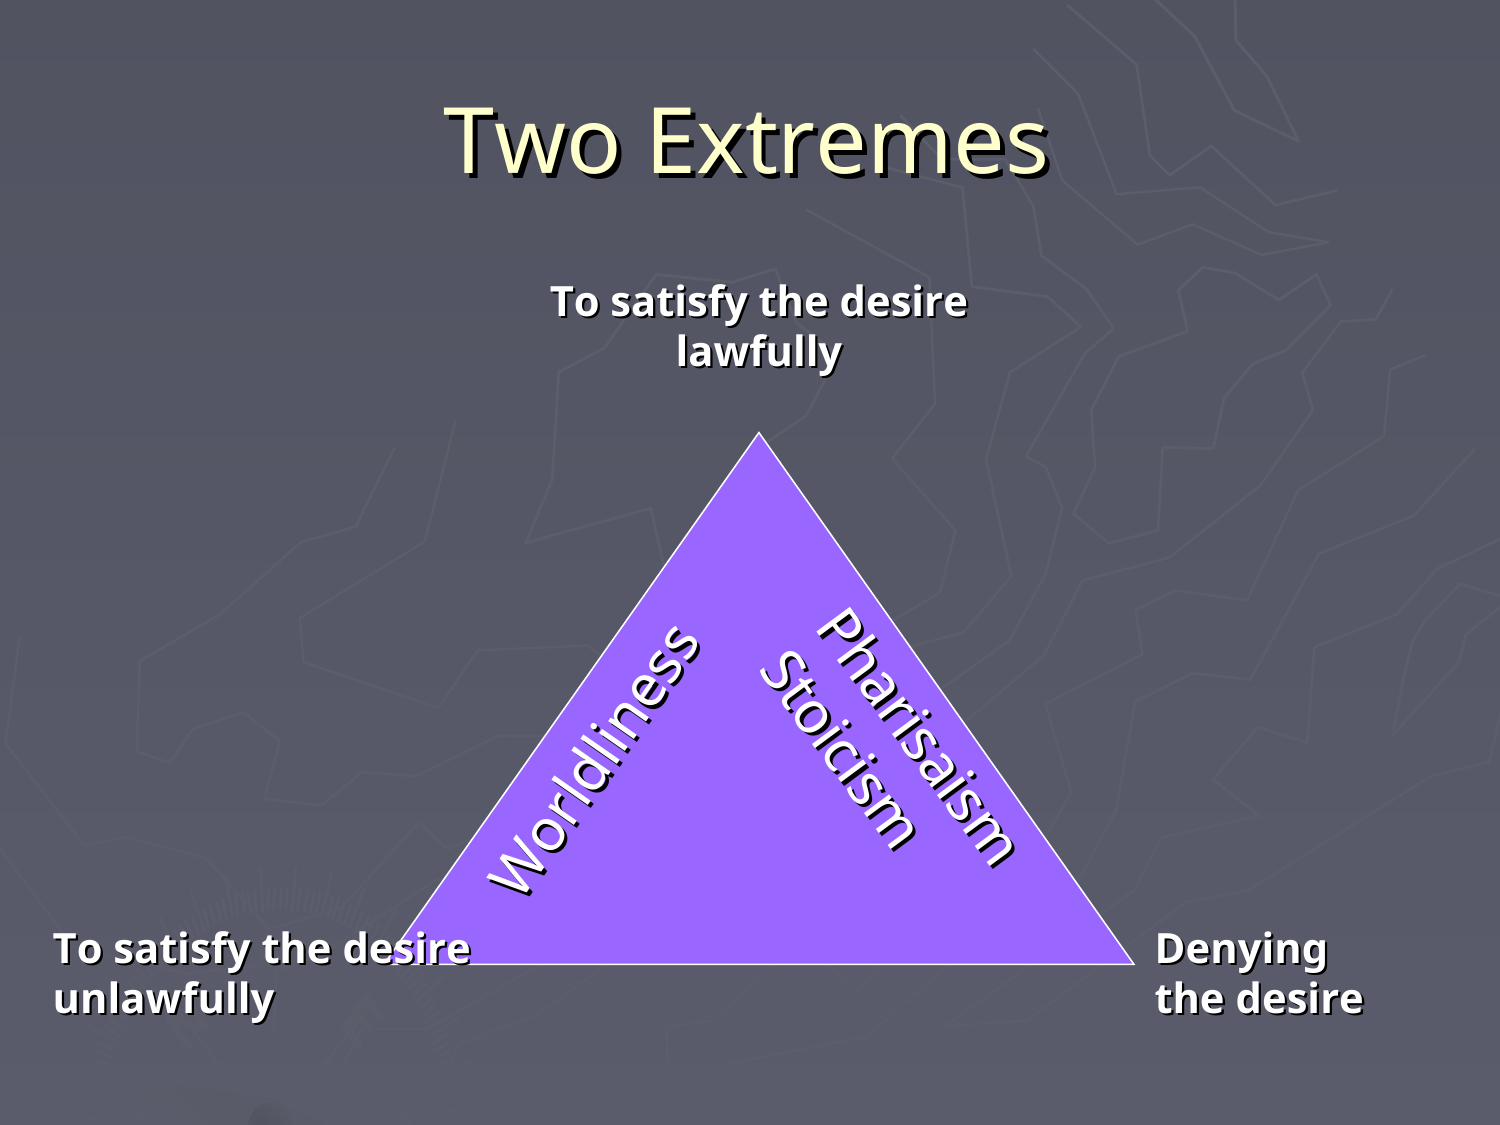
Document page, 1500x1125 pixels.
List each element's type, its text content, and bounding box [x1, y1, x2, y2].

text_box Pharisaism Stoicism [733, 576, 1120, 1023]
text_box To satisfy the desire lawfully [489, 267, 1030, 383]
text_box [419, 432, 950, 965]
text_box Worldliness [457, 516, 779, 927]
text_box [1074, 935, 1134, 965]
title Two Extremes [45, 43, 1447, 231]
text_box Denying the desire [1139, 914, 1471, 1030]
text_box To satisfy the desire unlawfully [37, 914, 509, 1030]
